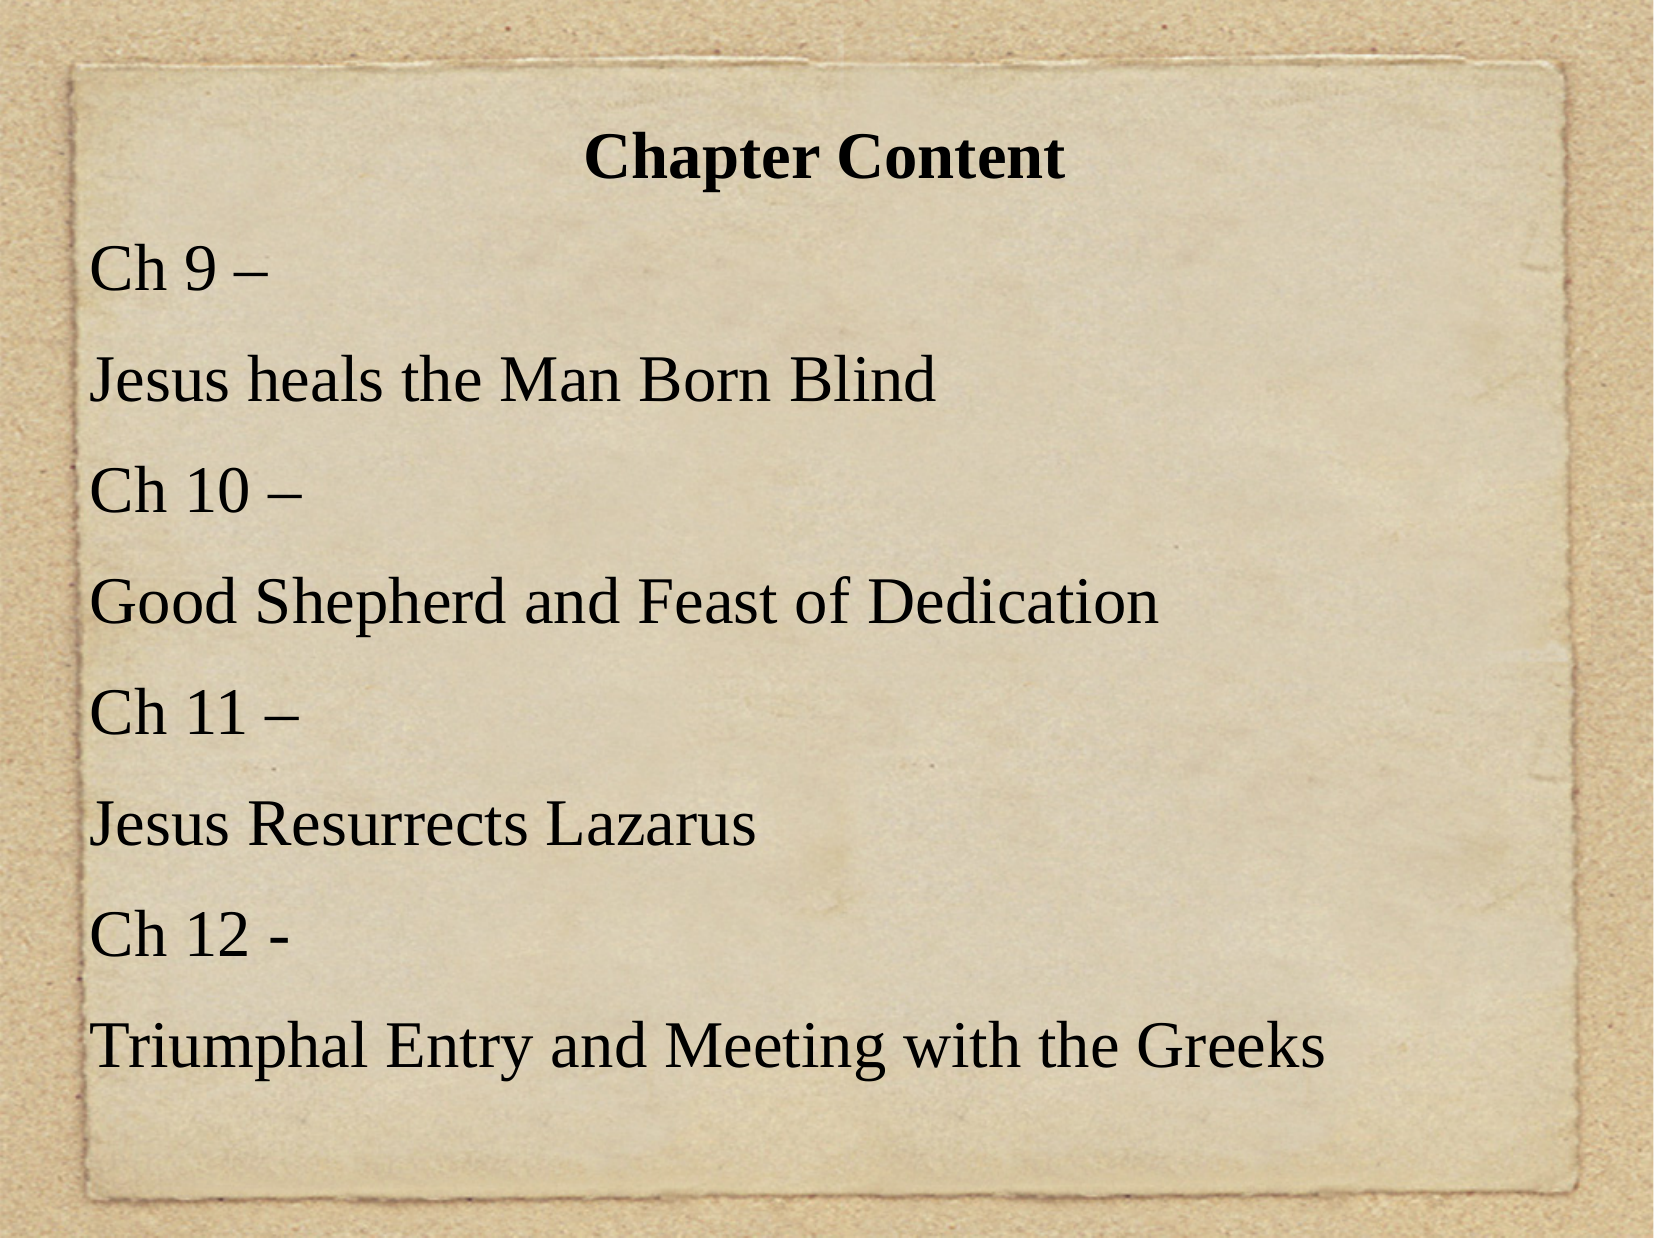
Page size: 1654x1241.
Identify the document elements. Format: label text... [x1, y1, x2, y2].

picture [0, 0, 1654, 1238]
text_box Chapter Content Ch 9 – Jesus heals the Man Born Blind Ch 10 – Good Shepherd and Feast of Dedication Ch 11 – Jesus Resurrects Lazarus Ch 12 - Triumphal Entry and Meeting with the Greeks [75, 75, 1576, 1164]
